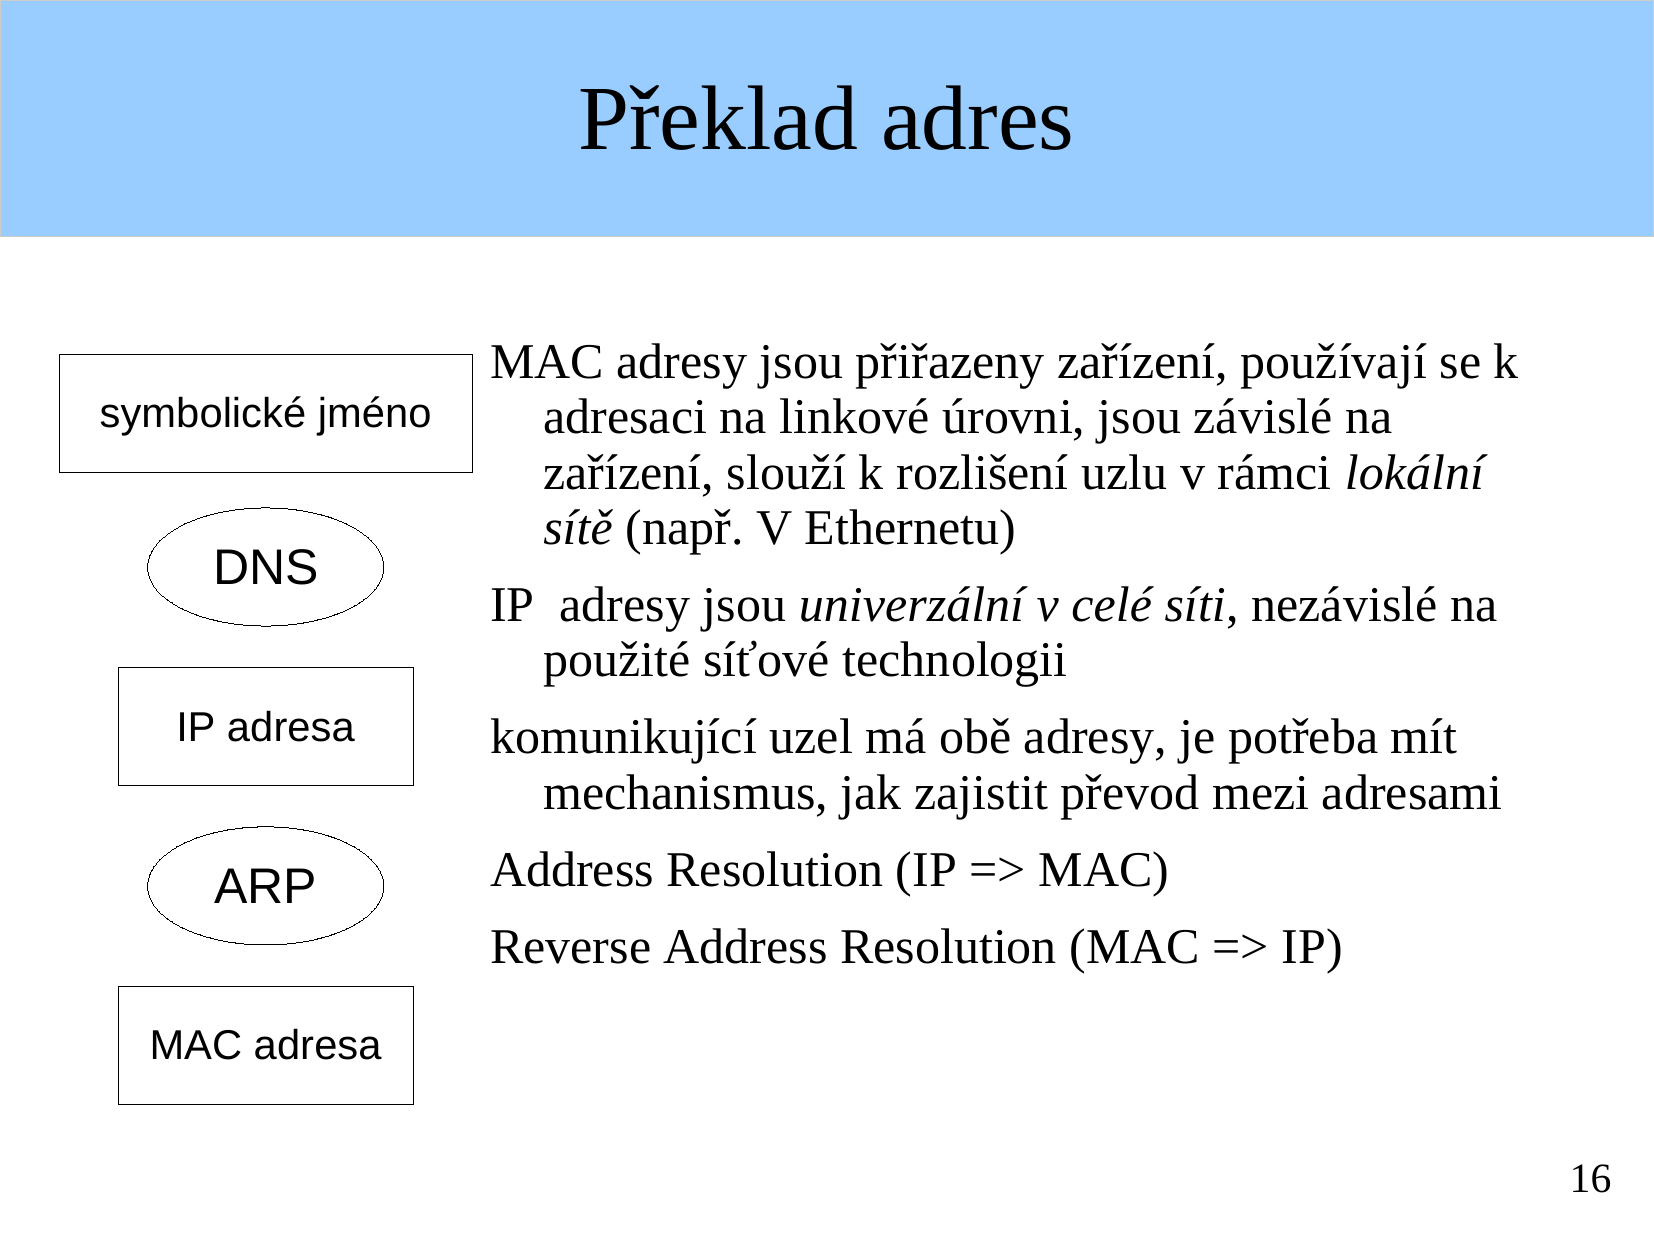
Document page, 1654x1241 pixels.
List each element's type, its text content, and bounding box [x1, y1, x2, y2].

text_box MAC adresa [118, 986, 414, 1105]
text_box ARP [147, 826, 384, 945]
text_box DNS [147, 507, 384, 627]
list MAC adresy jsou přiřazeny zařízení, používají se k adresaci na linkové úrovni, jsou závislé na zařízení, slouží k rozlišení uzlu v rámci lokální sítě (např. V Ethernetu) IP adresy jsou univerzální v celé síti, nezávislé na použité síťové technologii komunikující uzel má obě adresy, je potřeba mít mechanismus, jak zajistit převod mezi adresami Address Resolution (IP => MAC) Reverse Address Resolution (MAC => IP) [472, 334, 1565, 975]
title Překlad adres [0, 0, 1654, 237]
text_box IP adresa [118, 667, 414, 786]
text_box symbolické jméno [59, 354, 473, 473]
